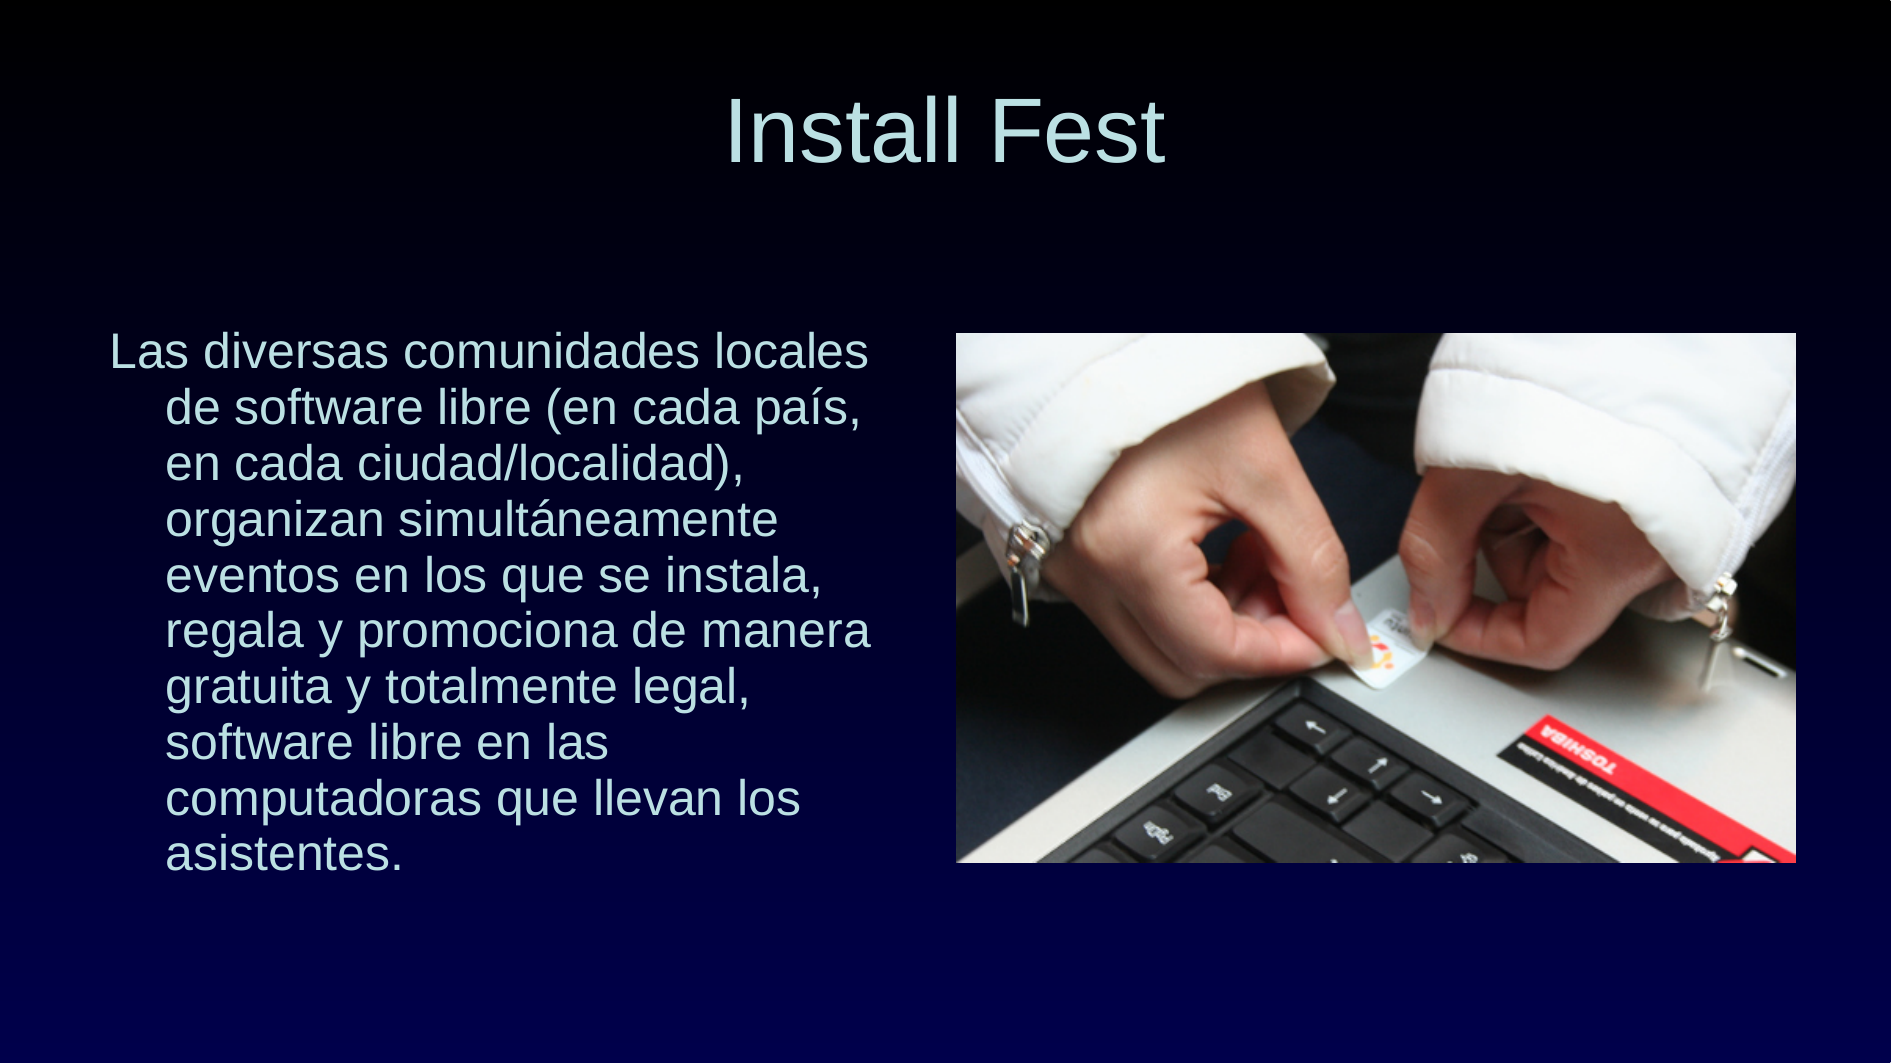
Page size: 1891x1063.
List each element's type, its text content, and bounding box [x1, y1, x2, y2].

picture [956, 333, 1796, 863]
title Install Fest [94, 42, 1796, 220]
list Las diversas comunidades locales de software libre (en cada país, en cada ciudad/localidad), organizan simultáneamente eventos en los que se instala, regala y promociona de manera gratuita y totalmente legal, software libre en las computadoras que llevan los asistentes. [94, 247, 933, 950]
